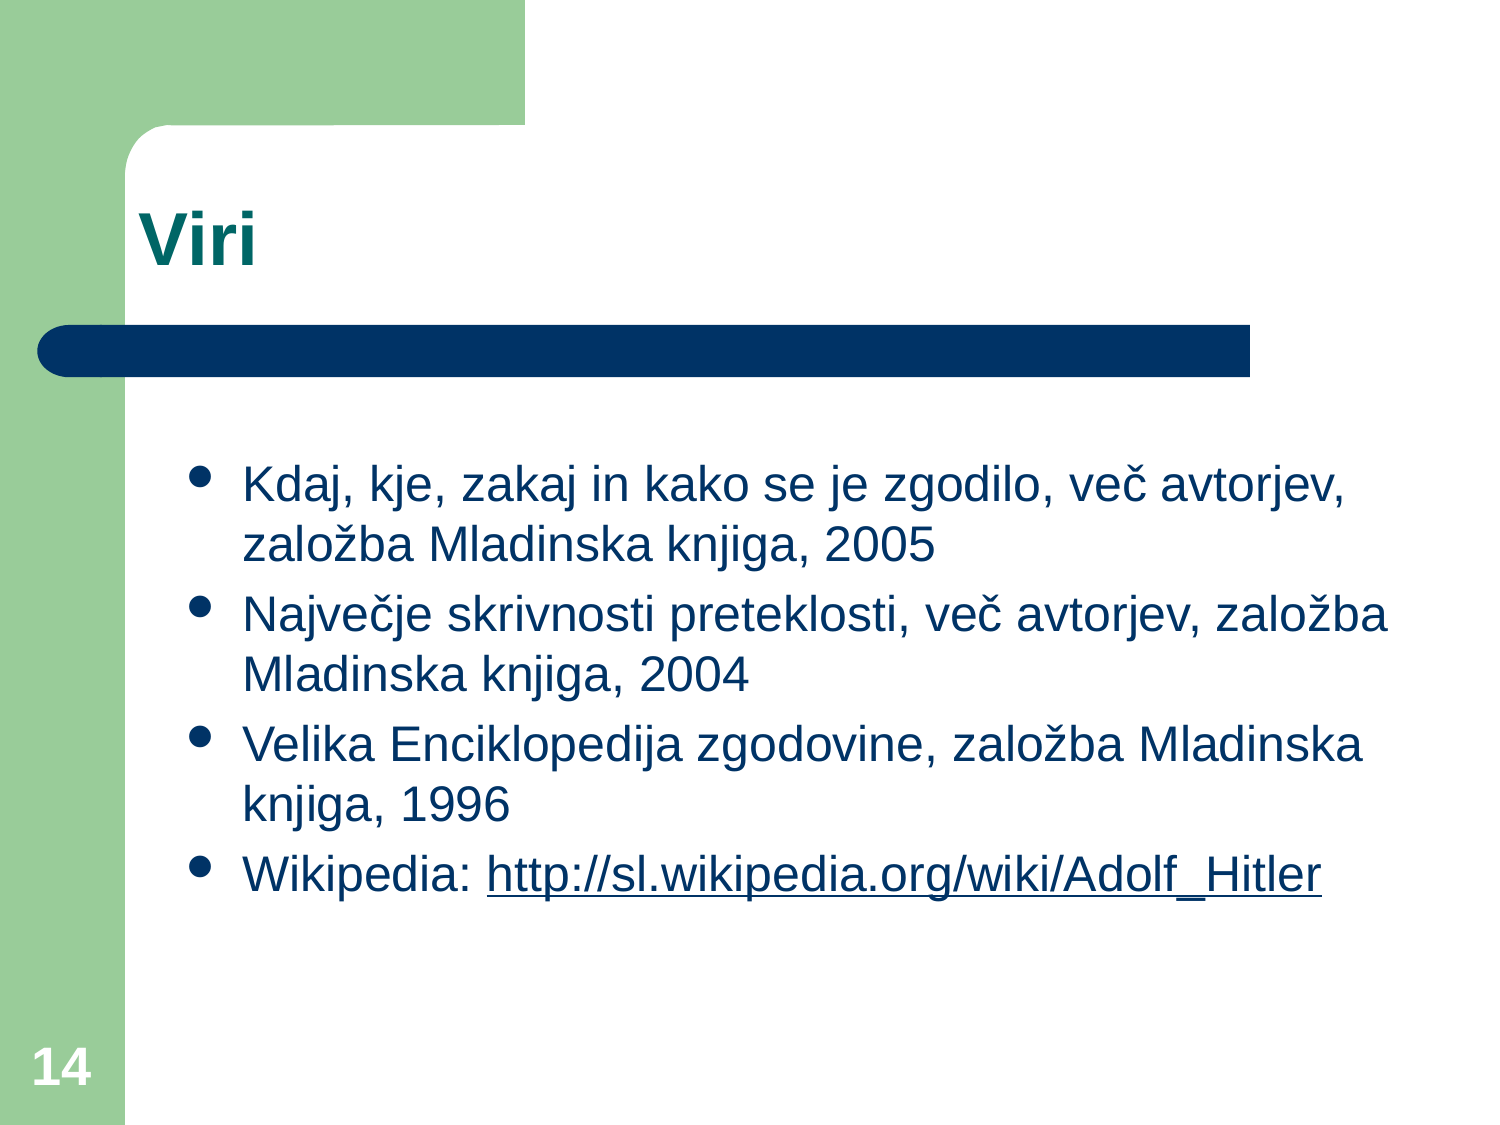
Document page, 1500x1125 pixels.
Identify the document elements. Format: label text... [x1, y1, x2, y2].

list Kdaj, kje, zakaj in kako se je zgodilo, več avtorjev, založba Mladinska knjiga, 2005 Največje skrivnosti preteklosti, več avtorjev, založba Mladinska knjiga, 2004 Velika Enciklopedija zgodovine, založba Mladinska knjiga, 1996 Wikipedia: http://sl.wikipedia.org/wiki/Adolf_Hitler [171, 444, 1424, 928]
title Viri [123, 101, 1424, 290]
slide_number <number> [13, 1023, 111, 1105]
